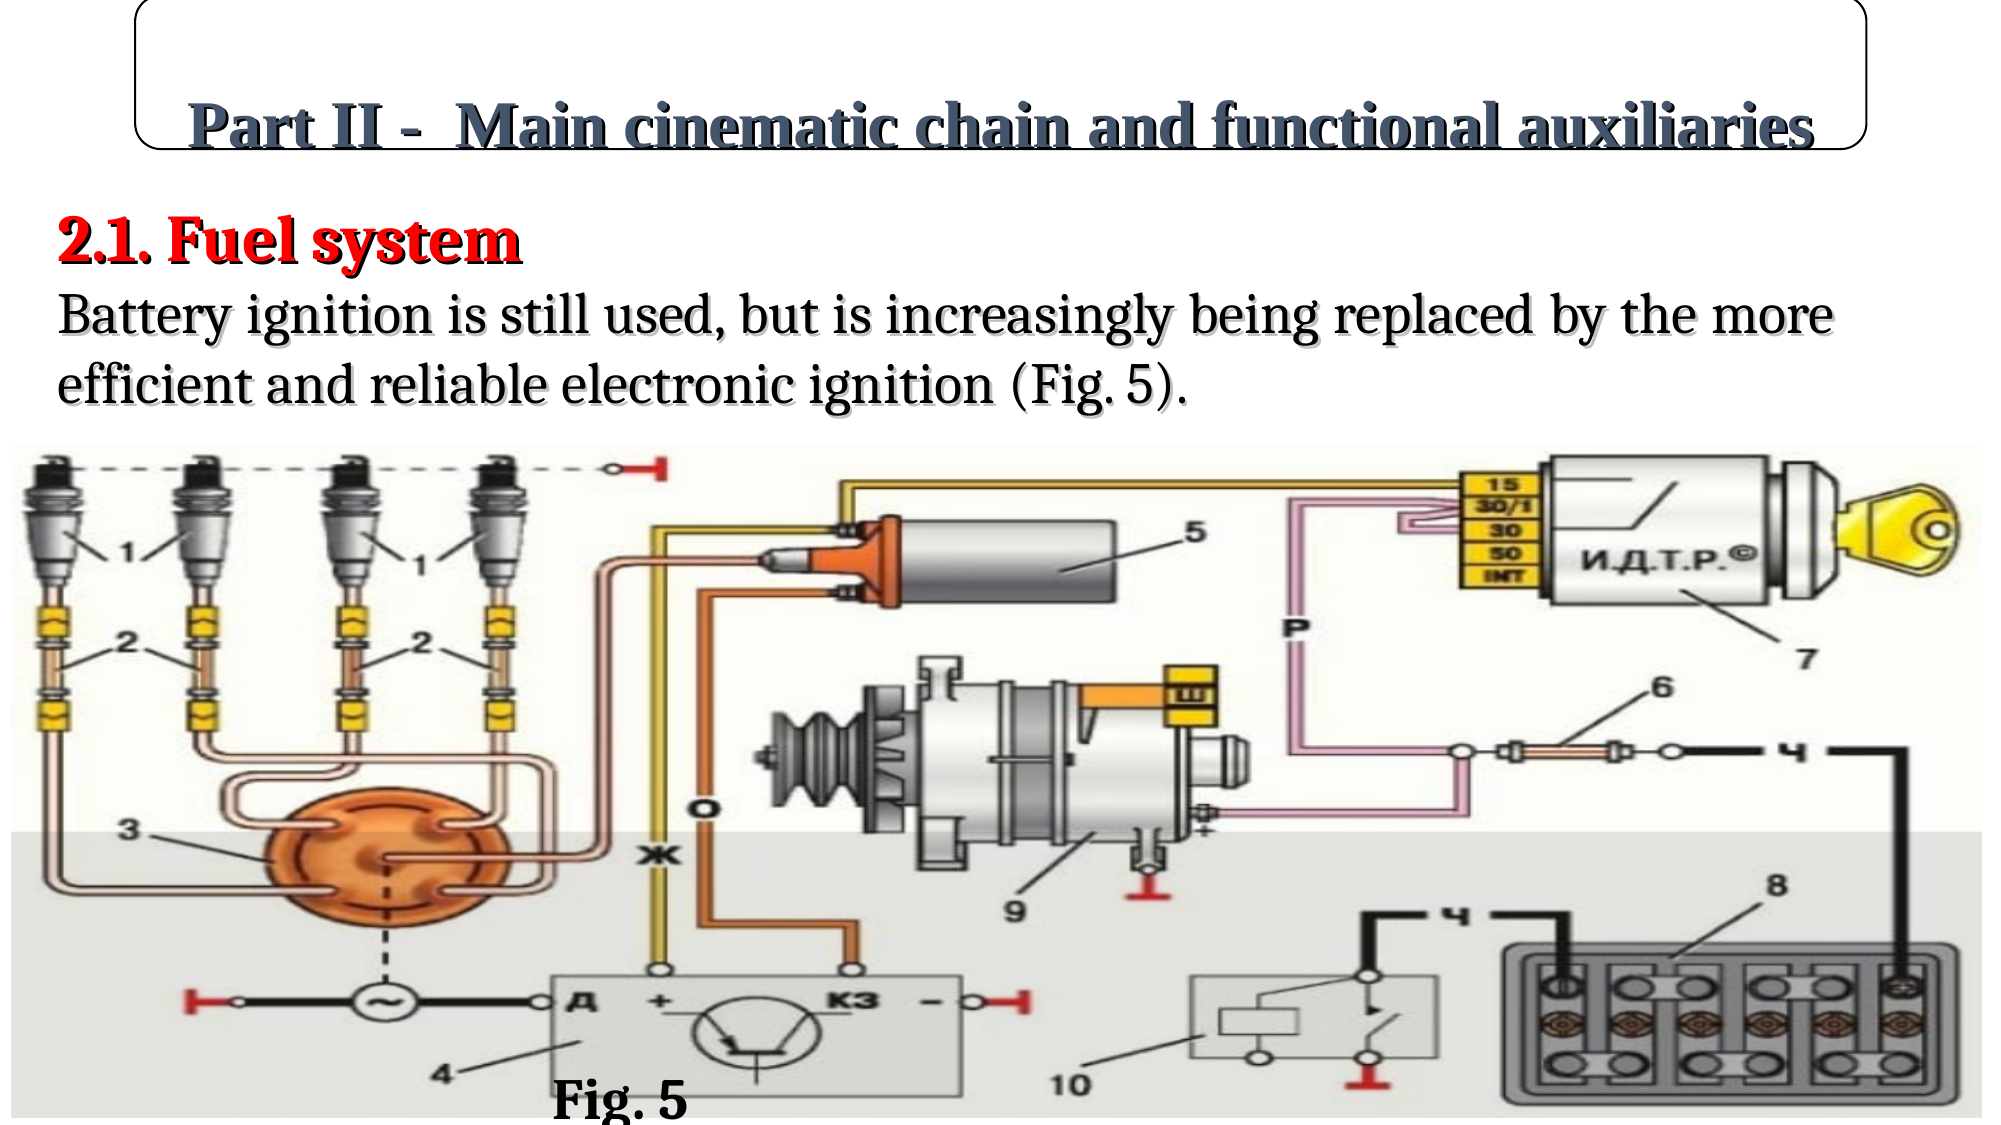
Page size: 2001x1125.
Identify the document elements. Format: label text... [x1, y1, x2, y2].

picture [11, 444, 1982, 1118]
text_box 2.1. Fuel system Battery ignition is still used, but is increasingly being replaced by the more efficient and reliable electronic ignition (Fig. 5). [42, 187, 1970, 426]
text_box Fig. 5 [537, 1053, 1551, 1125]
text_box Part II - Main cinematic chain and functional auxiliaries [135, 0, 1867, 150]
